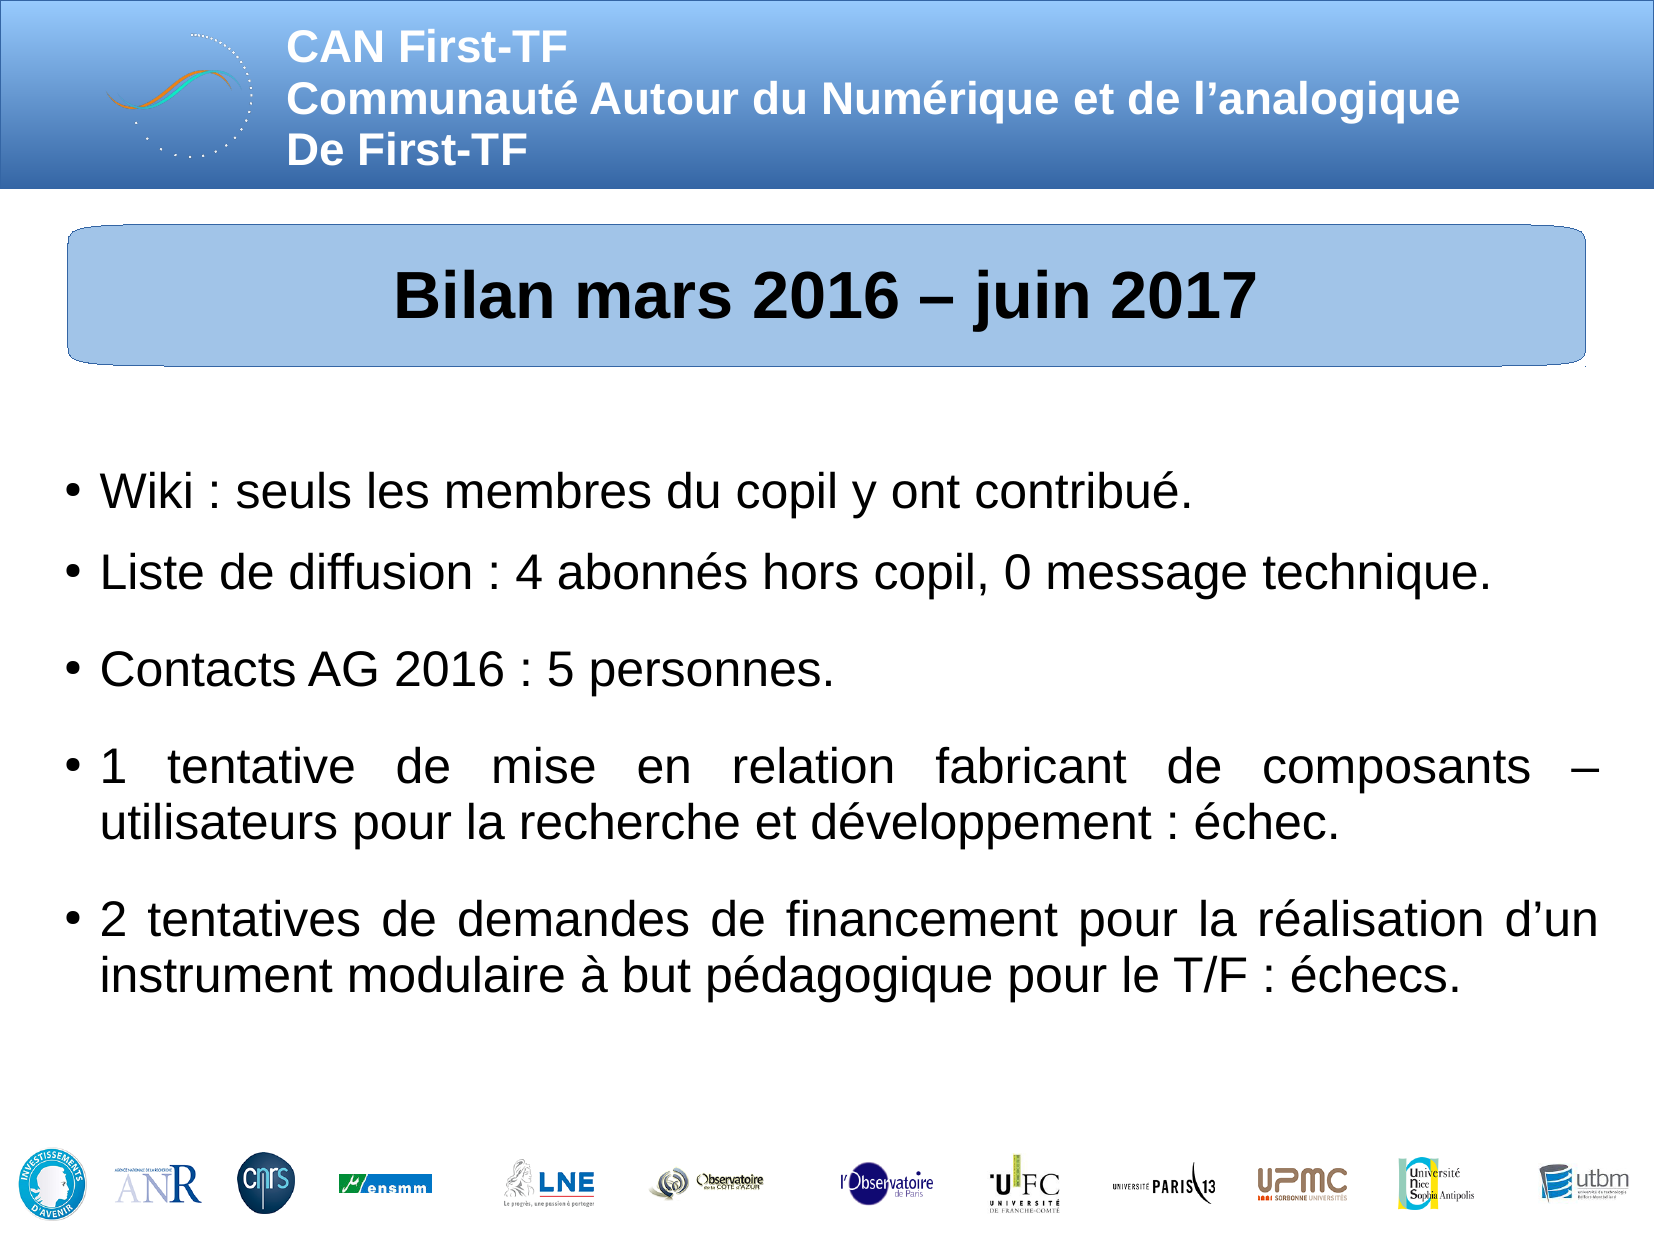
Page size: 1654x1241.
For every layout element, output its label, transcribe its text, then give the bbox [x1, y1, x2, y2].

picture [1398, 1157, 1474, 1210]
picture [1256, 1163, 1348, 1204]
picture [504, 1159, 594, 1207]
picture [114, 1164, 202, 1203]
text_box CAN First-TF Communauté Autour du Numérique et de l’analogique De First-TF [271, 14, 1627, 213]
picture [648, 1166, 764, 1201]
picture [339, 1174, 432, 1193]
text_box [0, 0, 1654, 189]
picture [841, 1161, 933, 1206]
picture [1538, 1163, 1630, 1204]
picture [1113, 1162, 1215, 1204]
picture [100, 23, 260, 166]
text_box Wiki : seuls les membres du copil y ont contribué. Liste de diffusion : 4 abonnés hors copil, 0 message technique. Contacts AG 2016 : 5 personnes. 1 tentative de mise en relation fabricant de composants – utilisateurs pour la recherche et développement : échec. 2 tentatives de demandes de financement pour la réalisation d’un instrument modulaire à but pédagogique pour le T/F : échecs. [49, 375, 1615, 1147]
picture [987, 1153, 1060, 1214]
picture [237, 1152, 295, 1214]
picture [16, 1145, 87, 1221]
text_box Bilan mars 2016 – juin 2017 [67, 224, 1586, 367]
